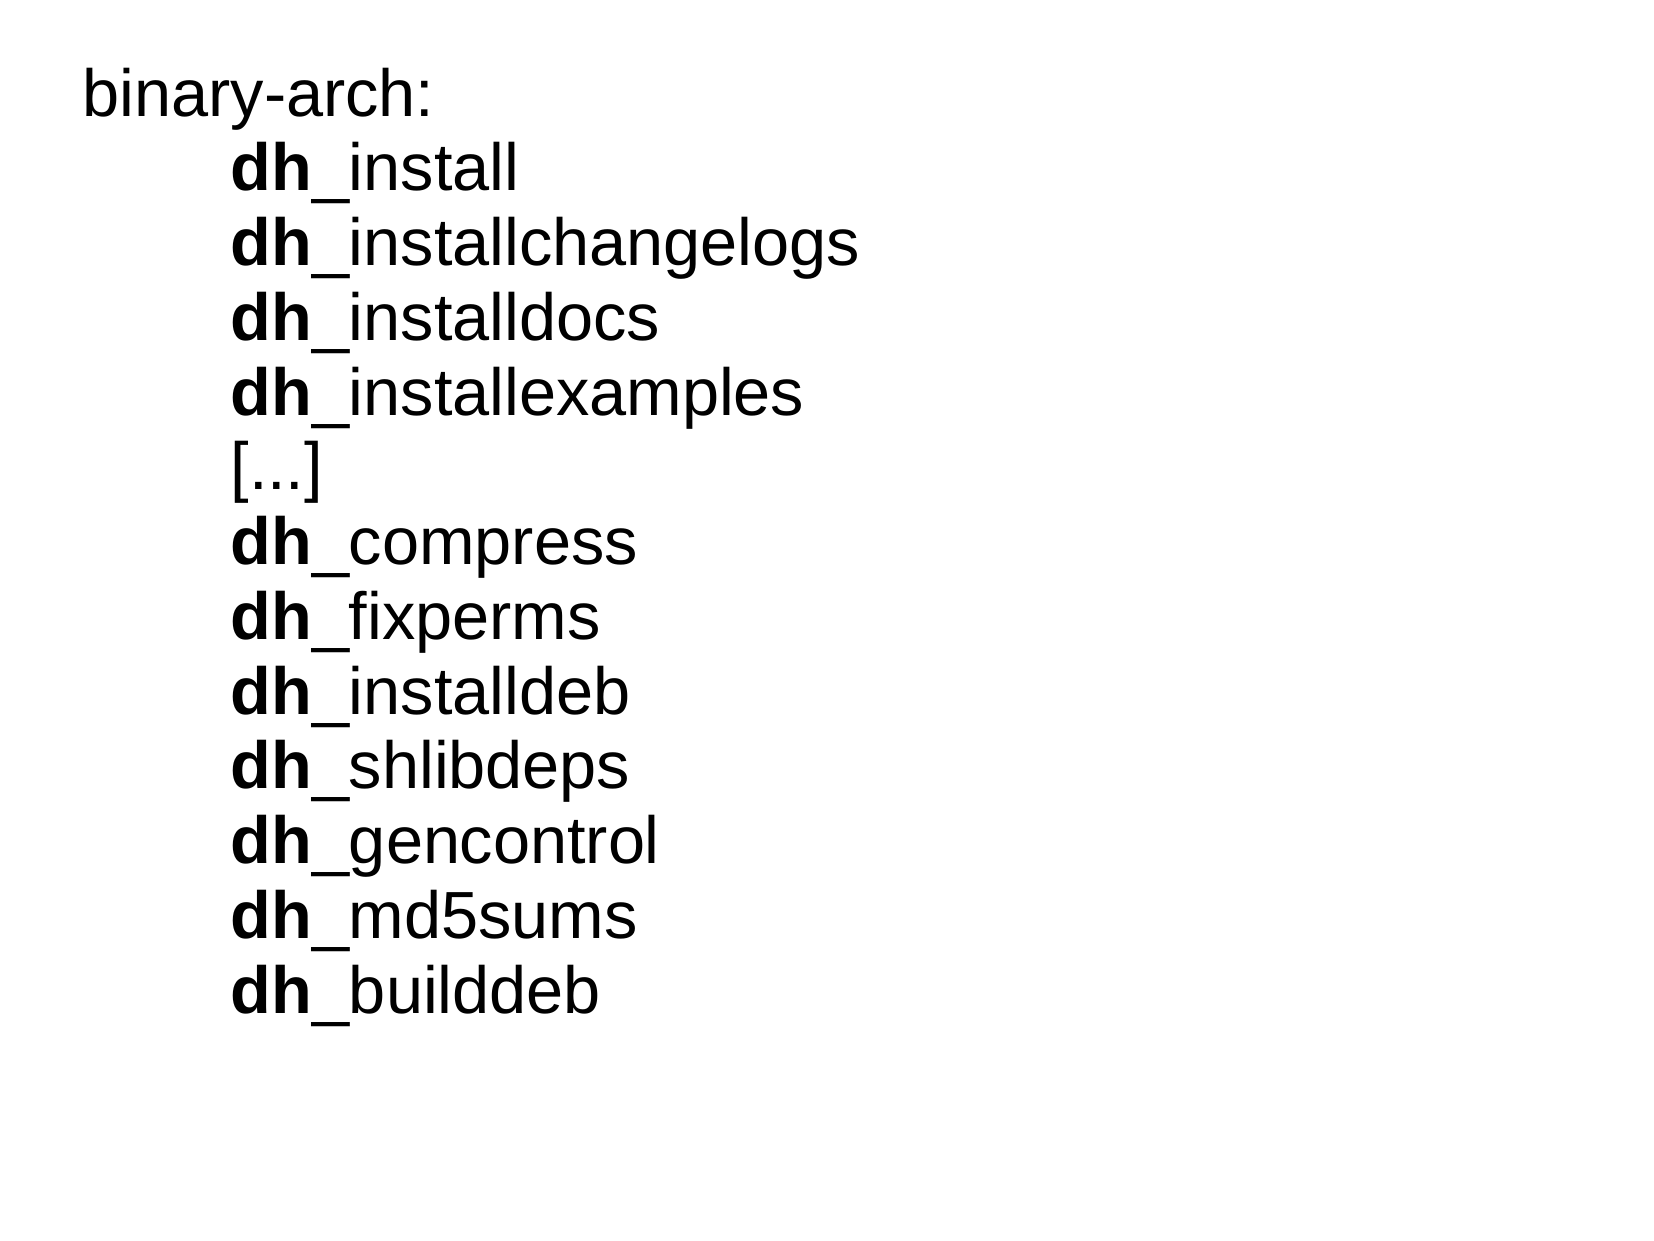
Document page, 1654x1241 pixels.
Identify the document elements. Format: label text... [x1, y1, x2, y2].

subtitle binary-arch: dh_install dh_installchangelogs dh_installdocs dh_installexamples [...] dh_compress dh_fixperms dh_installdeb dh_shlibdeps dh_gencontrol dh_md5sums dh_builddeb [82, 55, 1571, 1103]
